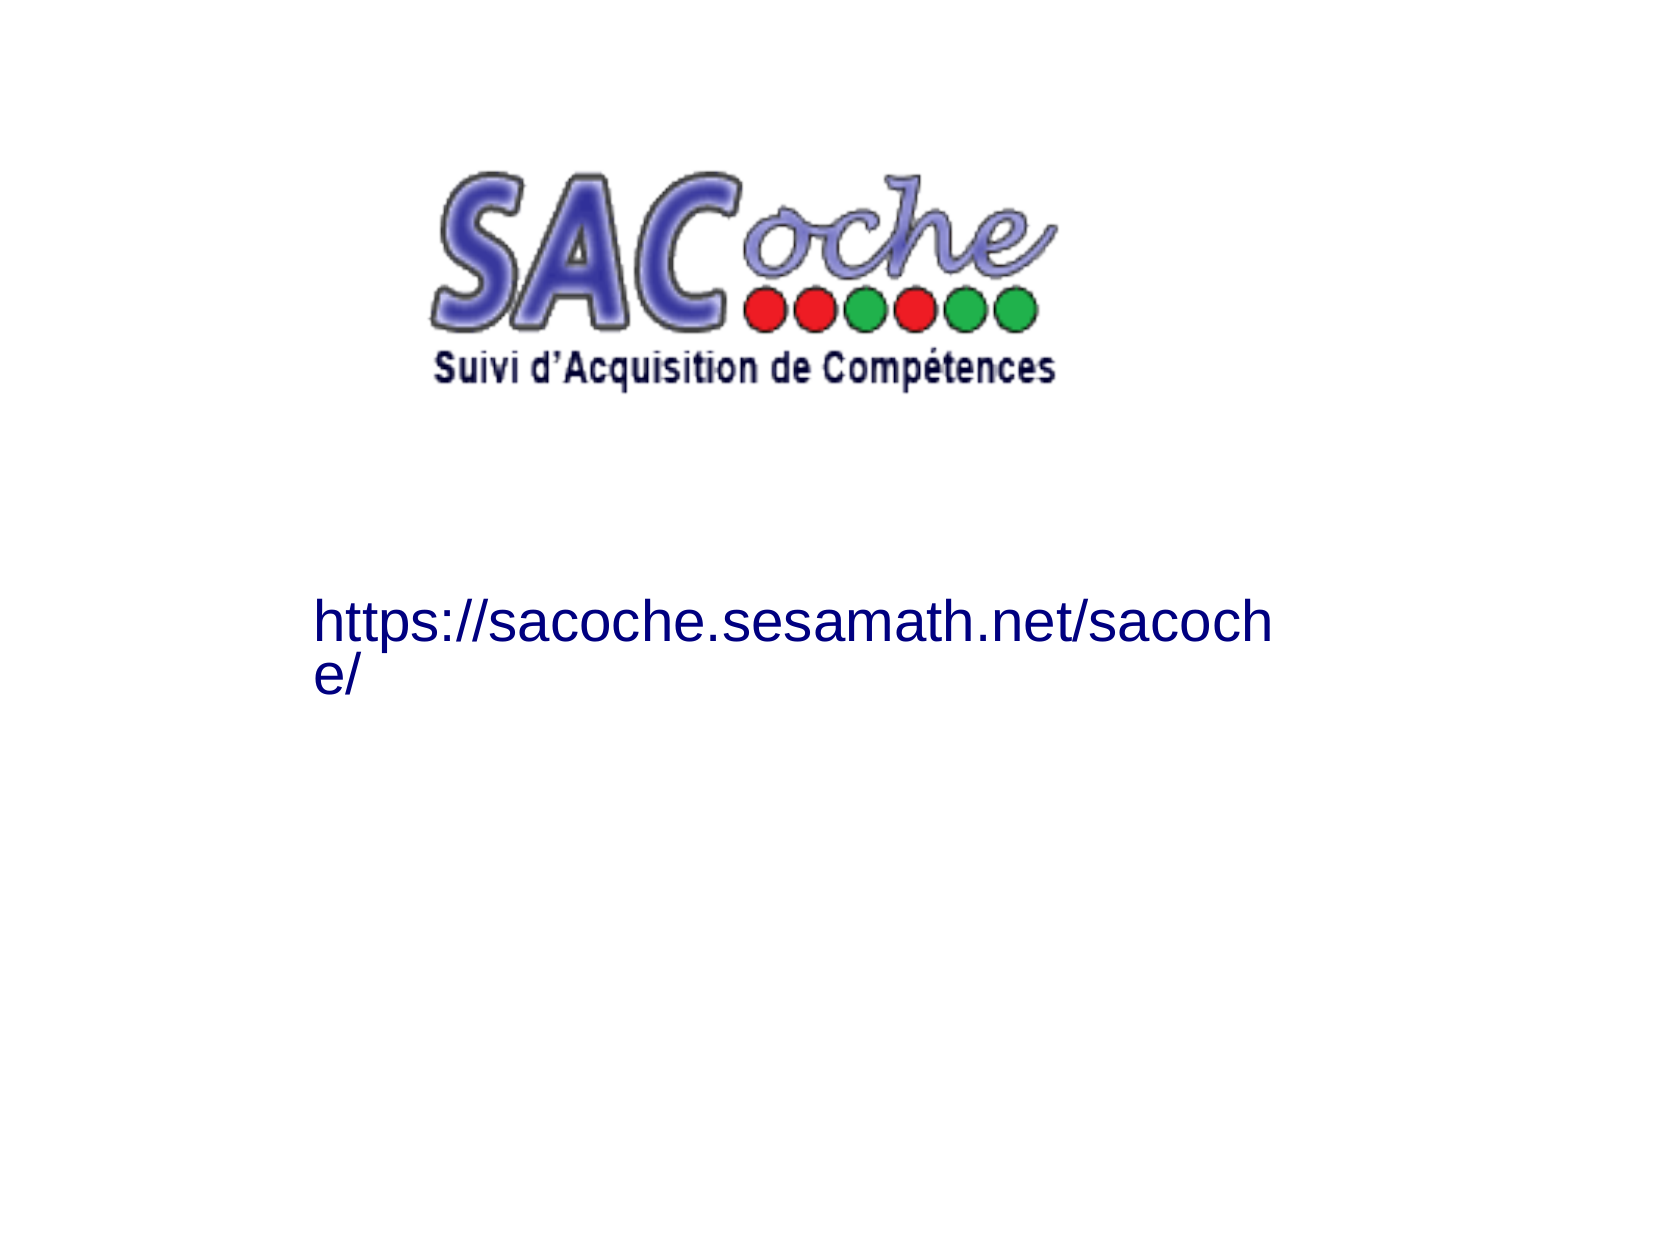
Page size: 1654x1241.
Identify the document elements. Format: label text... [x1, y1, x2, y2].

text_box https://sacoche.sesamath.net/sacoche/ [298, 581, 1296, 721]
picture [419, 162, 1069, 398]
